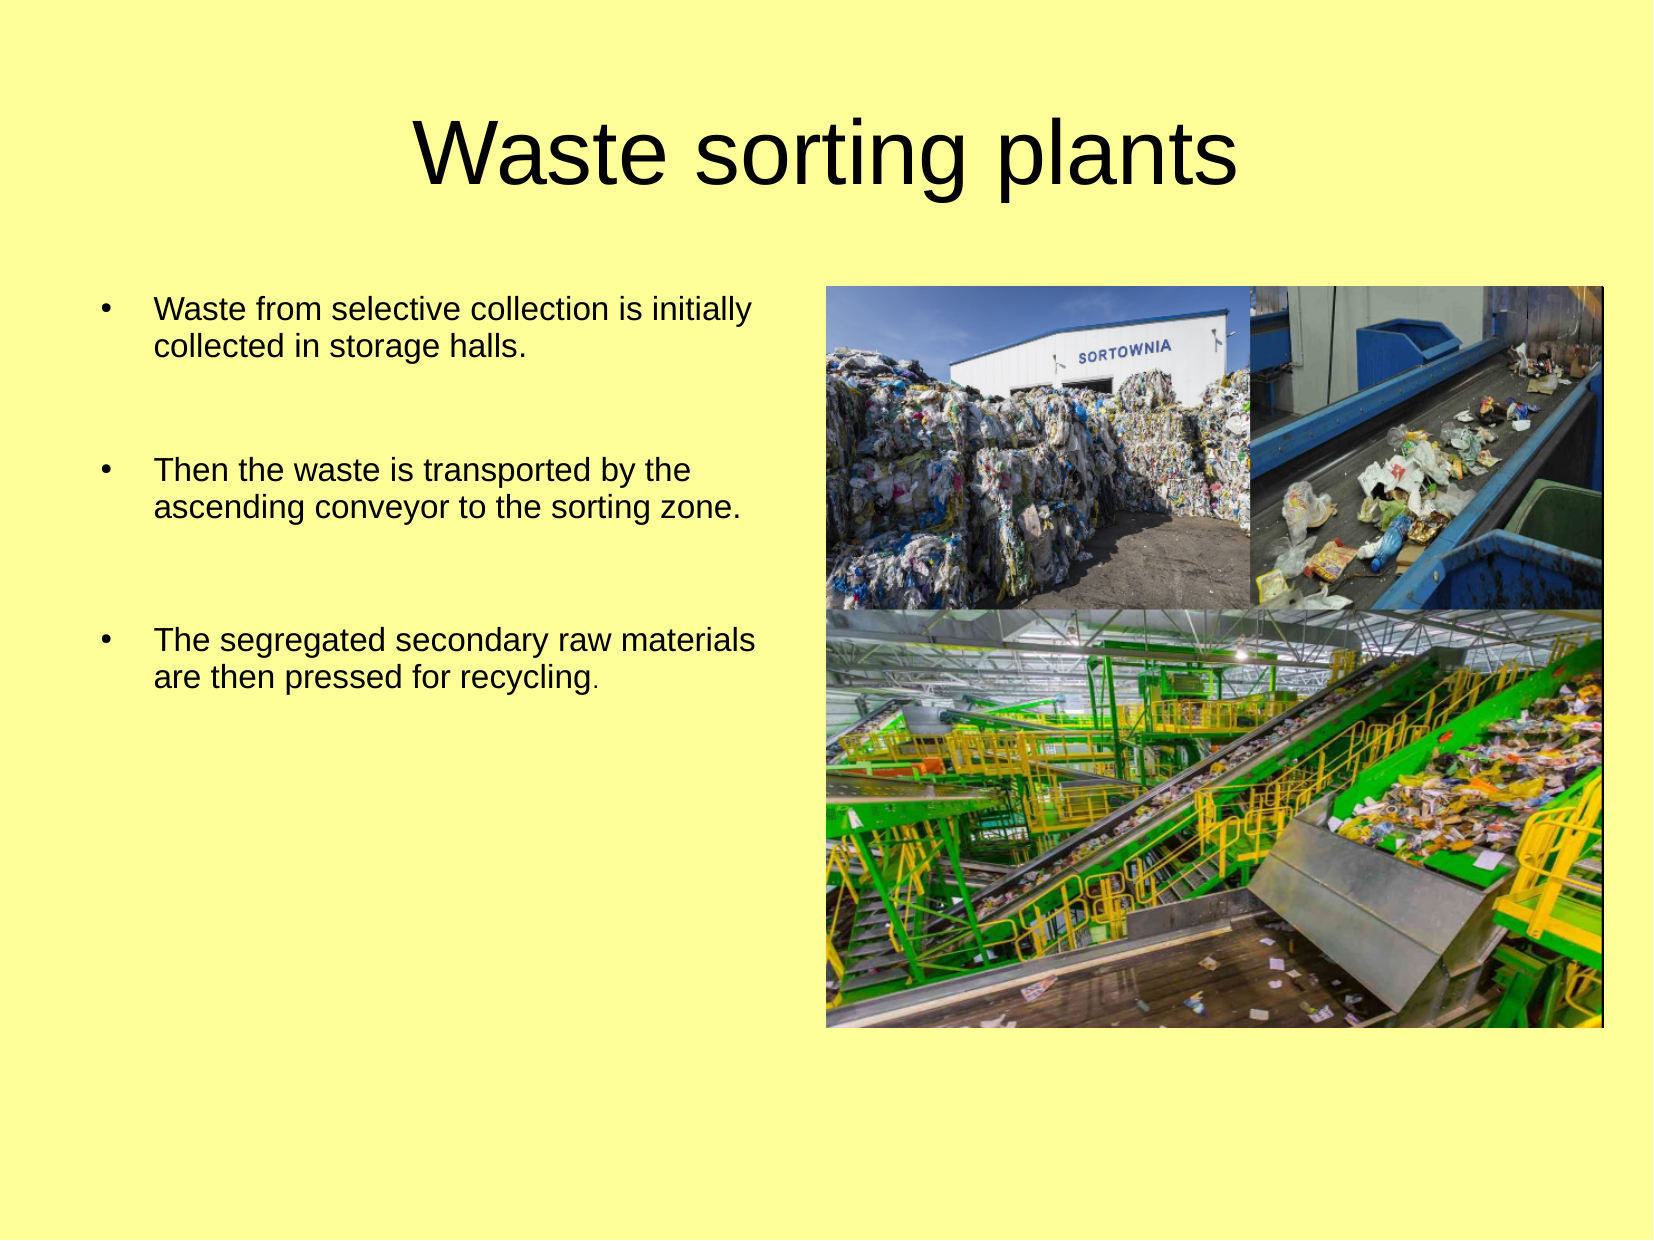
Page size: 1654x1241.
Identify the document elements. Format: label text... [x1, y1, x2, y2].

title Waste sorting plants [82, 49, 1571, 257]
picture [826, 286, 1604, 1028]
list Waste from selective collection is initially collected in storage halls. Then the waste is transported by the ascending conveyor to the sorting zone. The segregated secondary raw materials are then pressed for recycling. [82, 290, 809, 1010]
